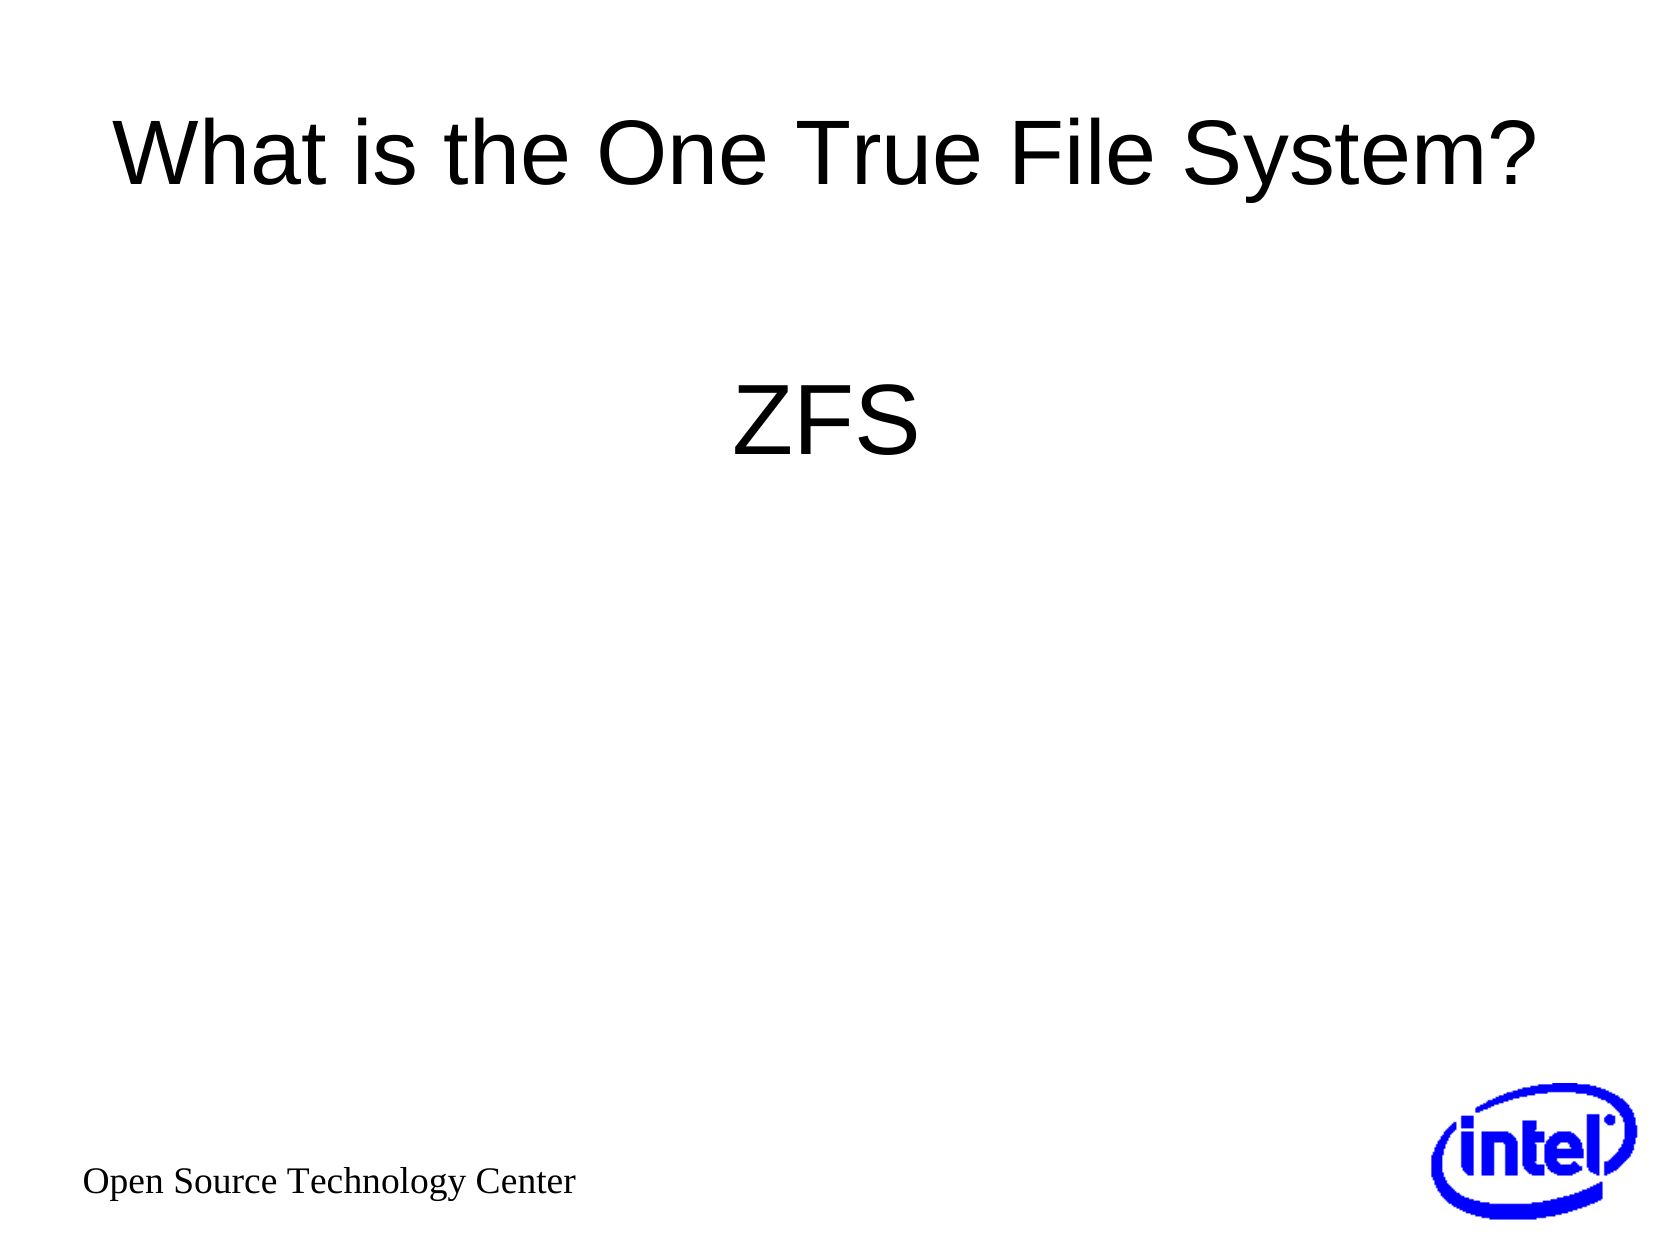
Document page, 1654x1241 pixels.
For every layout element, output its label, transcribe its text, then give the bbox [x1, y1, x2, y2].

picture [1430, 1083, 1639, 1223]
title What is the One True File System? [82, 49, 1571, 257]
subtitle ZFS [82, 290, 1571, 1109]
